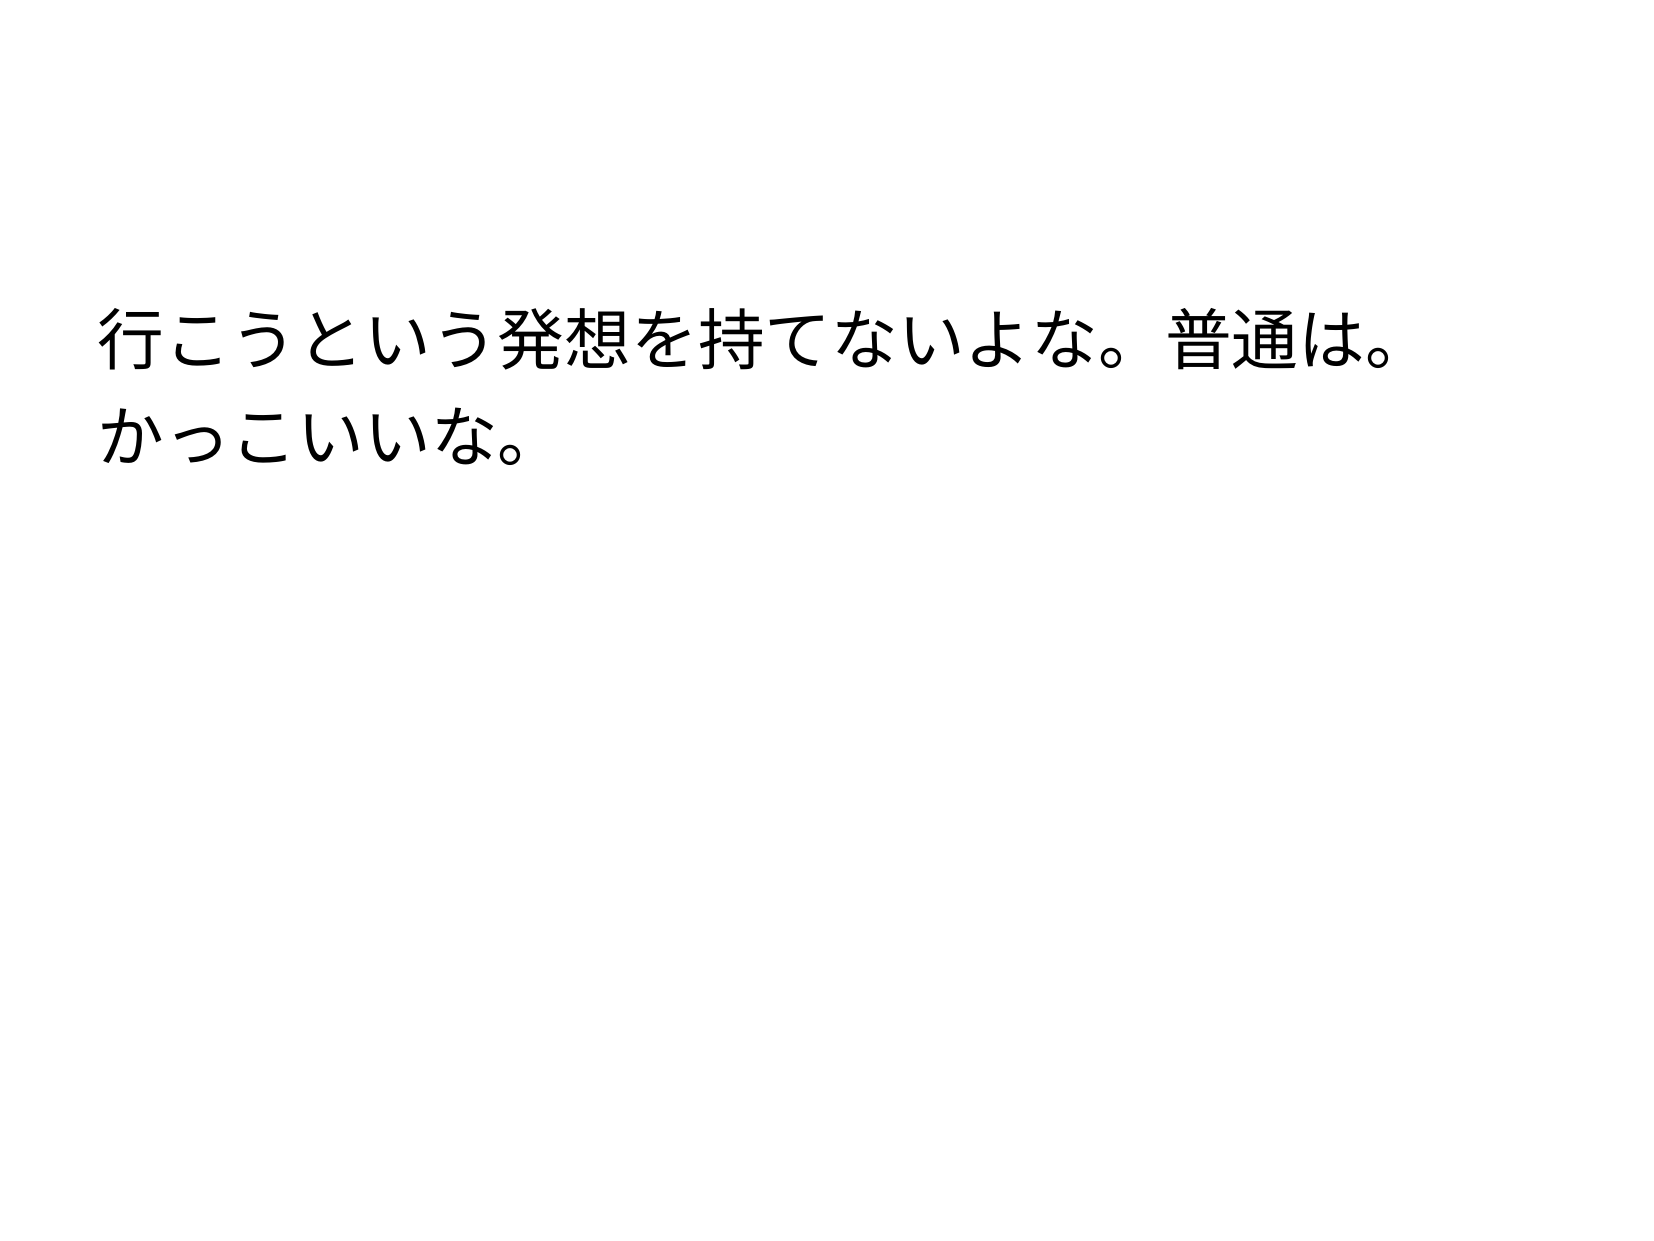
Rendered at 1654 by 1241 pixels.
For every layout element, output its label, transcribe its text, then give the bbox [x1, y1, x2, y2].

list 行こうという発想を持てないよな。普通は。 かっこいいな。 [82, 290, 1571, 1010]
